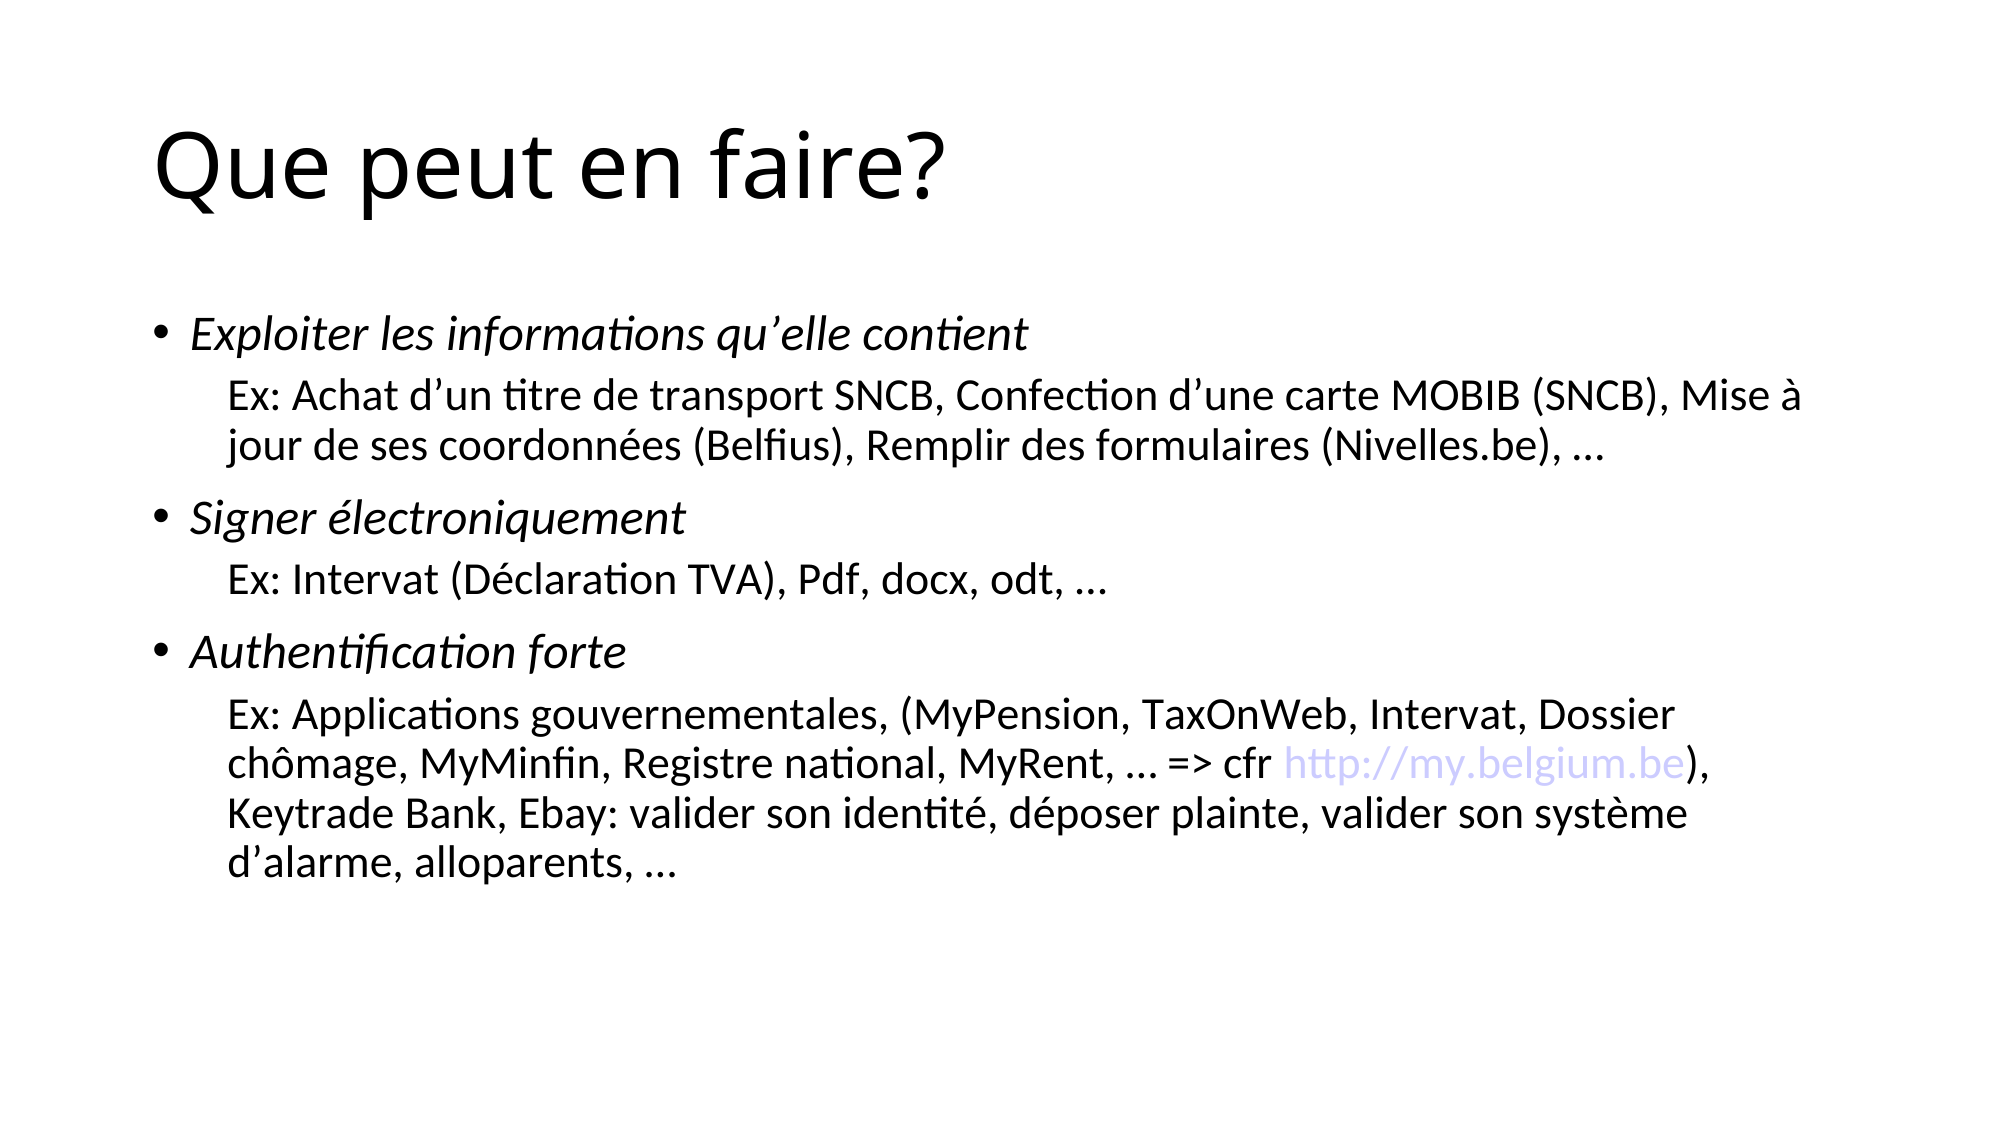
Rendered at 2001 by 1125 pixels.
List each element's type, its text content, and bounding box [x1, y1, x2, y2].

text_box Que peut en faire? [137, 59, 1863, 278]
text_box Exploiter les informations qu’elle contient Ex: Achat d’un titre de transport SNCB, Confection d’une carte MOBIB (SNCB), Mise à jour de ses coordonnées (Belfius), Remplir des formulaires (Nivelles.be), … Signer électroniquement Ex: Intervat (Déclaration TVA), Pdf, docx, odt, … Authentification forte Ex: Applications gouvernementales, (MyPension, TaxOnWeb, Intervat, Dossier chômage, MyMinfin, Registre national, MyRent, … => cfr http://my.belgium.be), Keytrade Bank, Ebay: valider son identité, déposer plainte, valider son système d’alarme, alloparents, … [137, 299, 1863, 1014]
